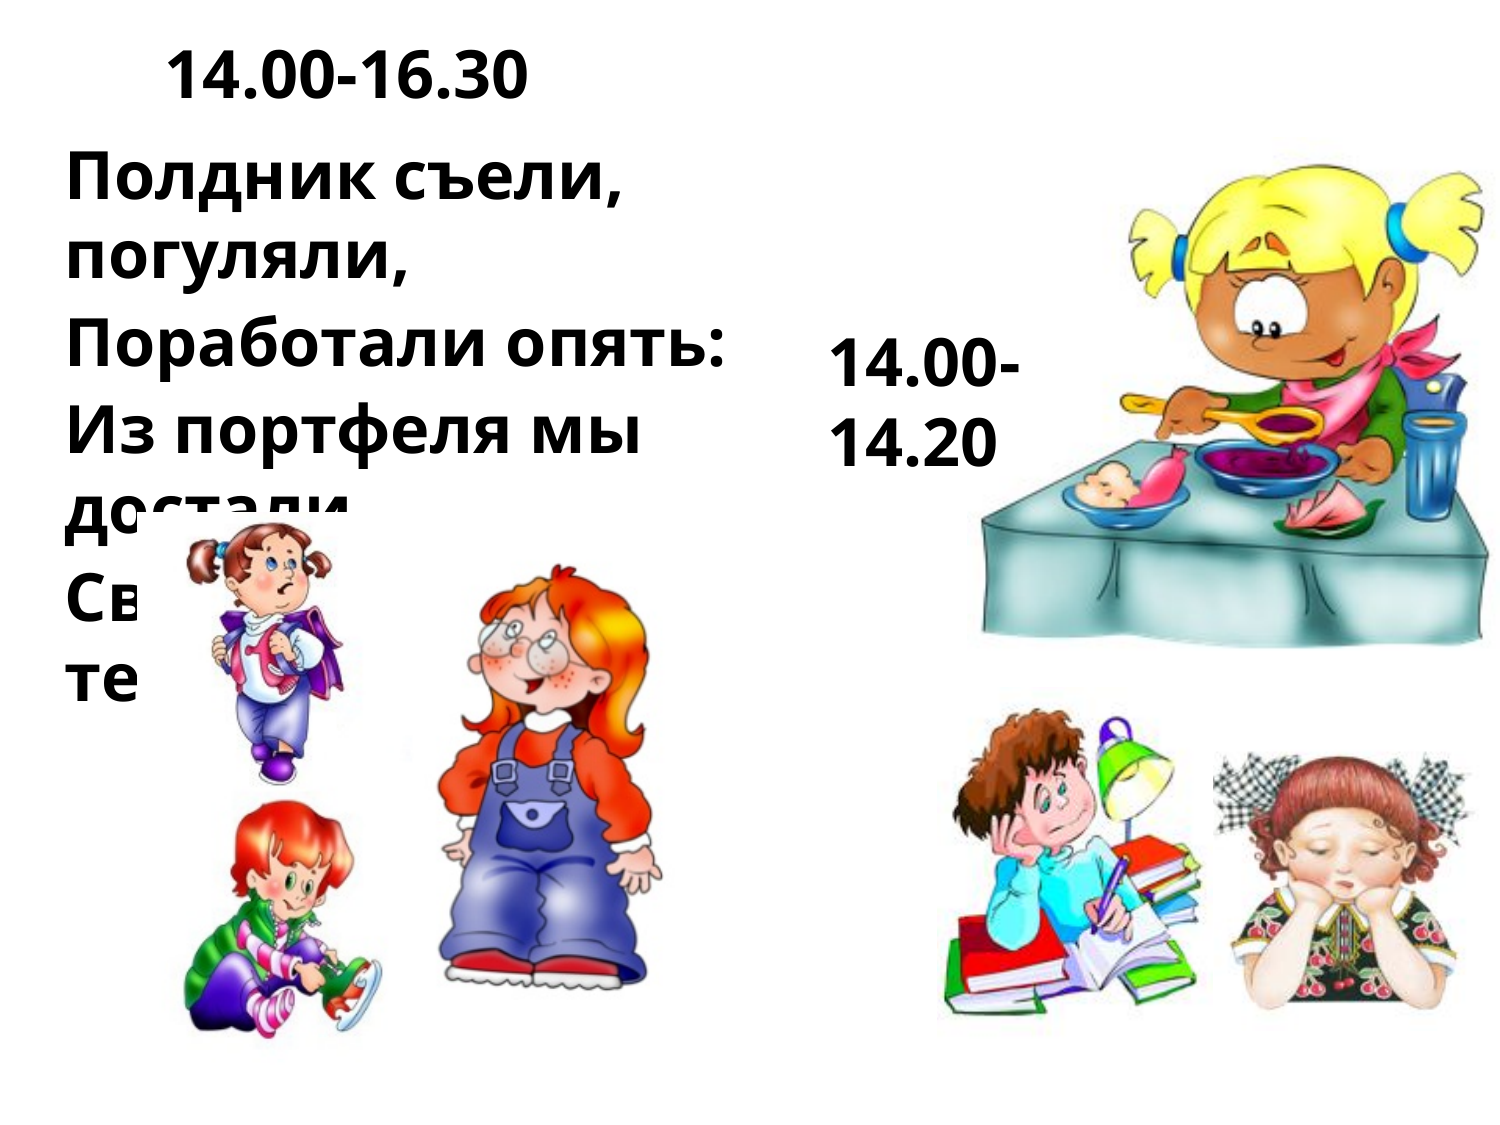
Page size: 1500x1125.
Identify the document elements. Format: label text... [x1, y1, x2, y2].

text_box Полдник съели, погуляли, Поработали опять: Из портфеля мы достали Свой учебник и тетрадь. [49, 125, 800, 723]
picture [137, 512, 700, 1075]
picture [967, 137, 1500, 670]
text_box 14.00-14.20 [812, 312, 1163, 488]
text_box 14.00-16.30 [150, 24, 650, 120]
picture [937, 687, 1500, 1044]
